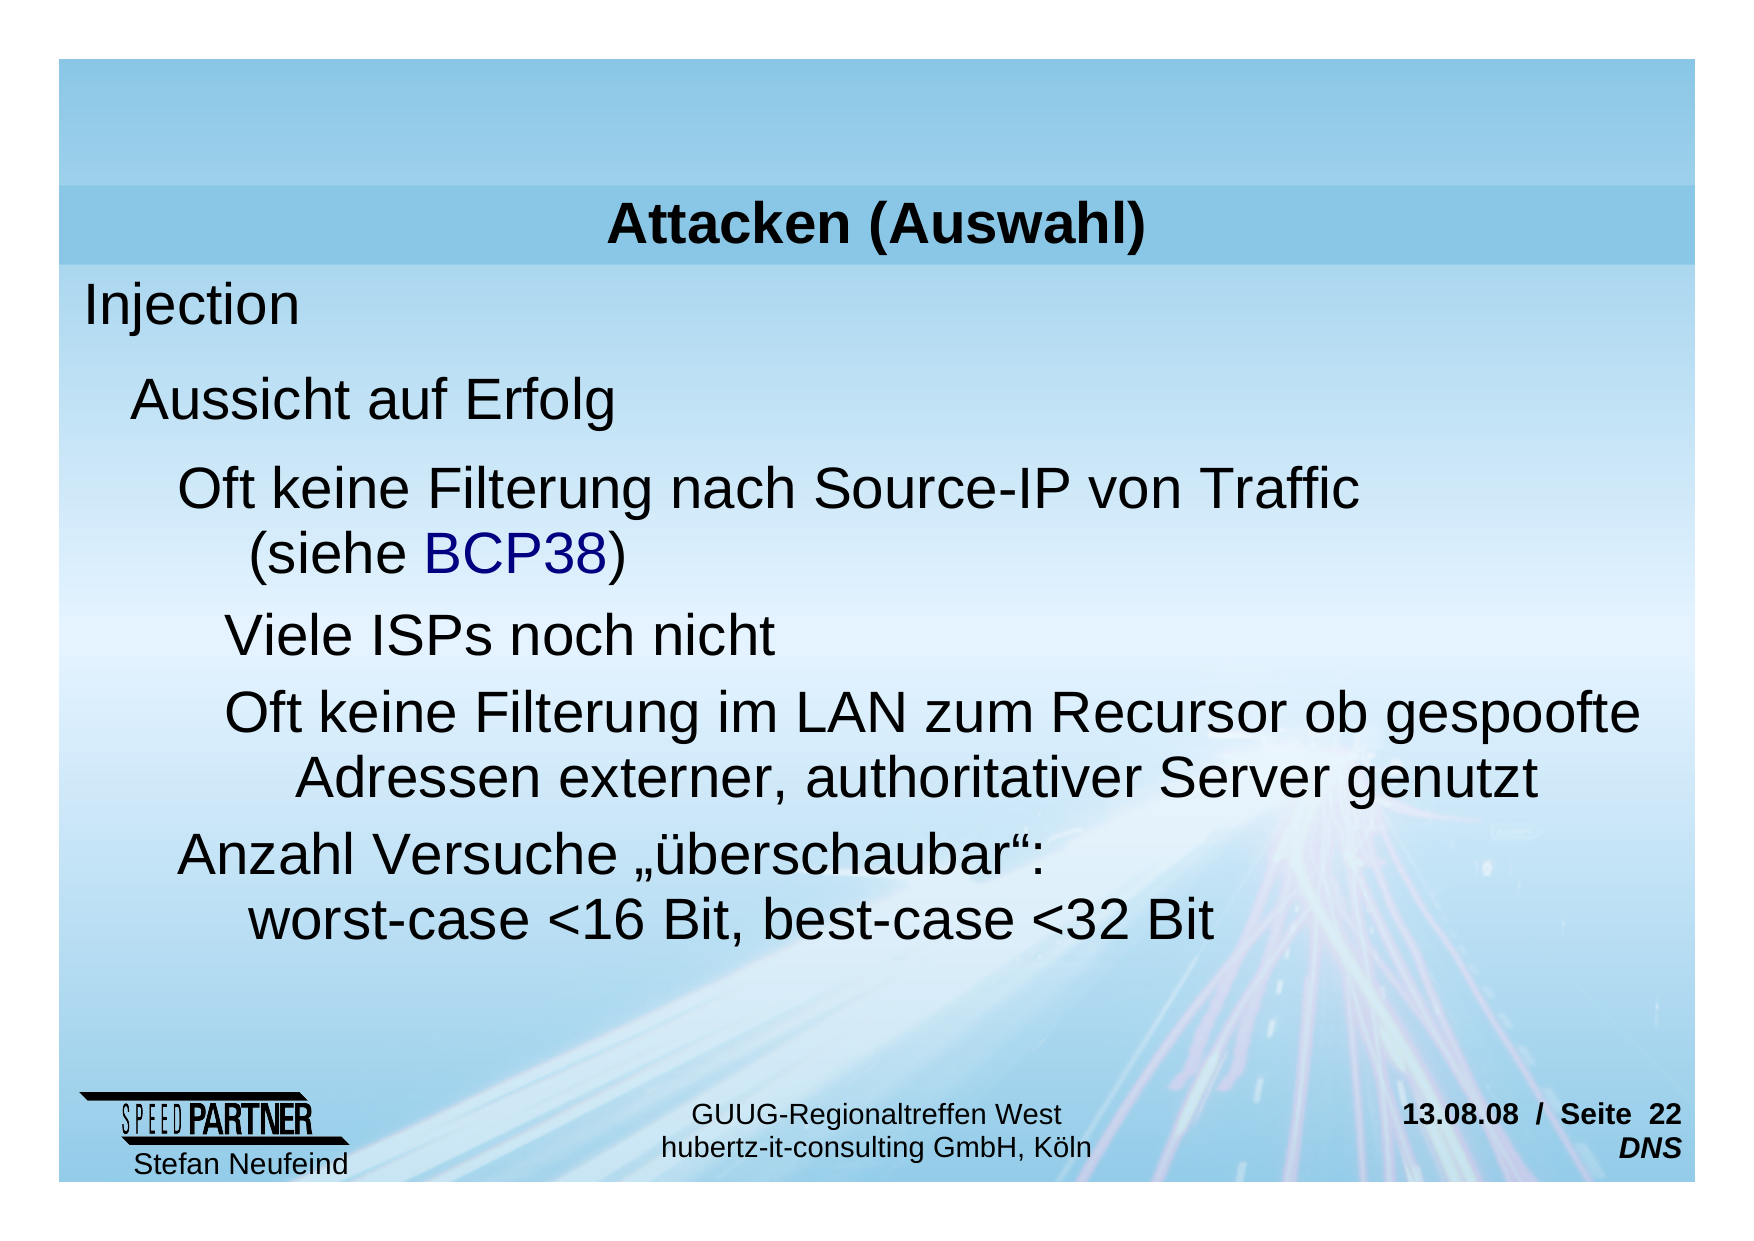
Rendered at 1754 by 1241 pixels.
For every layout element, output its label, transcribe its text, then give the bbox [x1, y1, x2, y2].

title Attacken (Auswahl) [59, 191, 1695, 257]
picture [59, 265, 1695, 1182]
list Injection Aussicht auf Erfolg Oft keine Filterung nach Source-IP von Traffic (siehe BCP38) Viele ISPs noch nicht Oft keine Filterung im LAN zum Recursor ob gespoofte Adressen externer, authoritativer Server genutzt Anzahl Versuche „überschaubar“: worst-case <16 Bit, best-case <32 Bit [71, 272, 1695, 1055]
picture [59, 59, 1695, 185]
